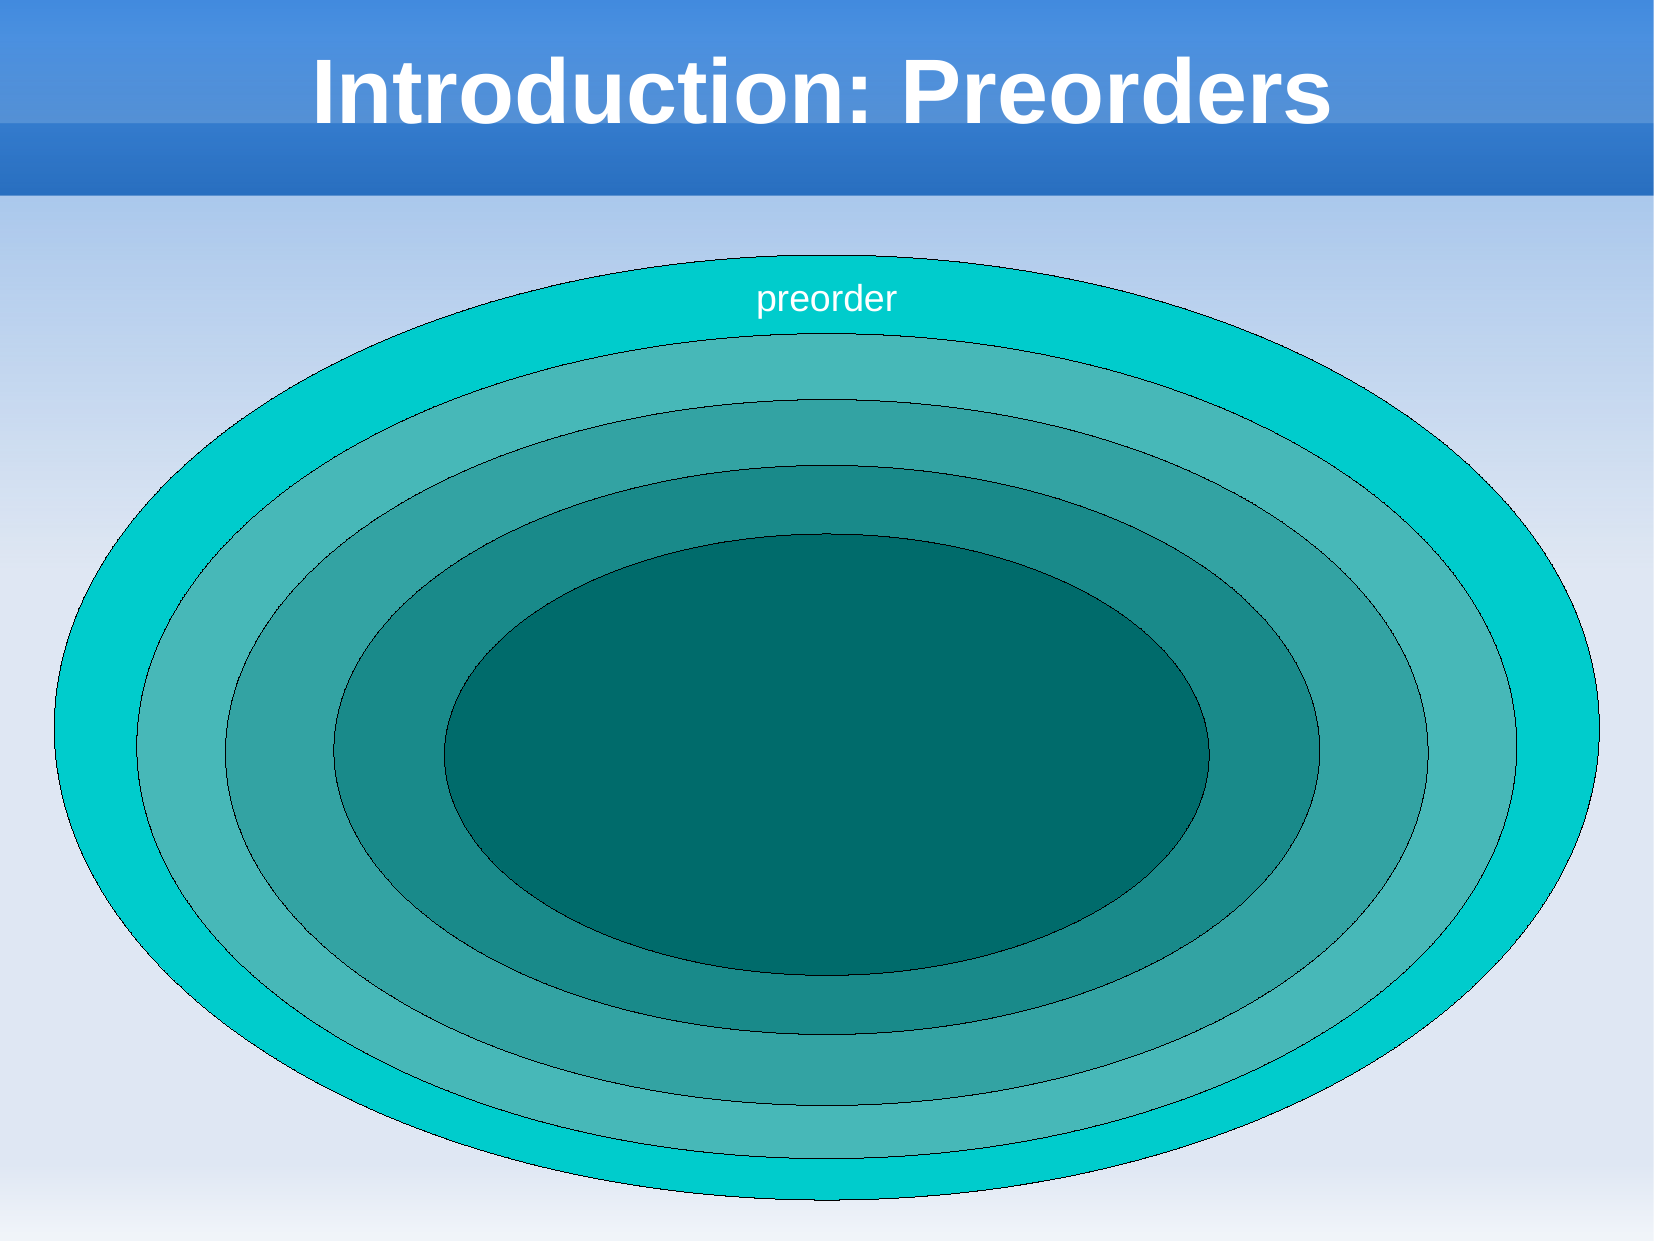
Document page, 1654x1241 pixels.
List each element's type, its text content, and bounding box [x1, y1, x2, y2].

text_box [54, 255, 1600, 1201]
title Introduction: Preorders [59, 0, 1588, 188]
picture [0, 0, 1654, 1241]
text_box preorder [741, 270, 913, 327]
